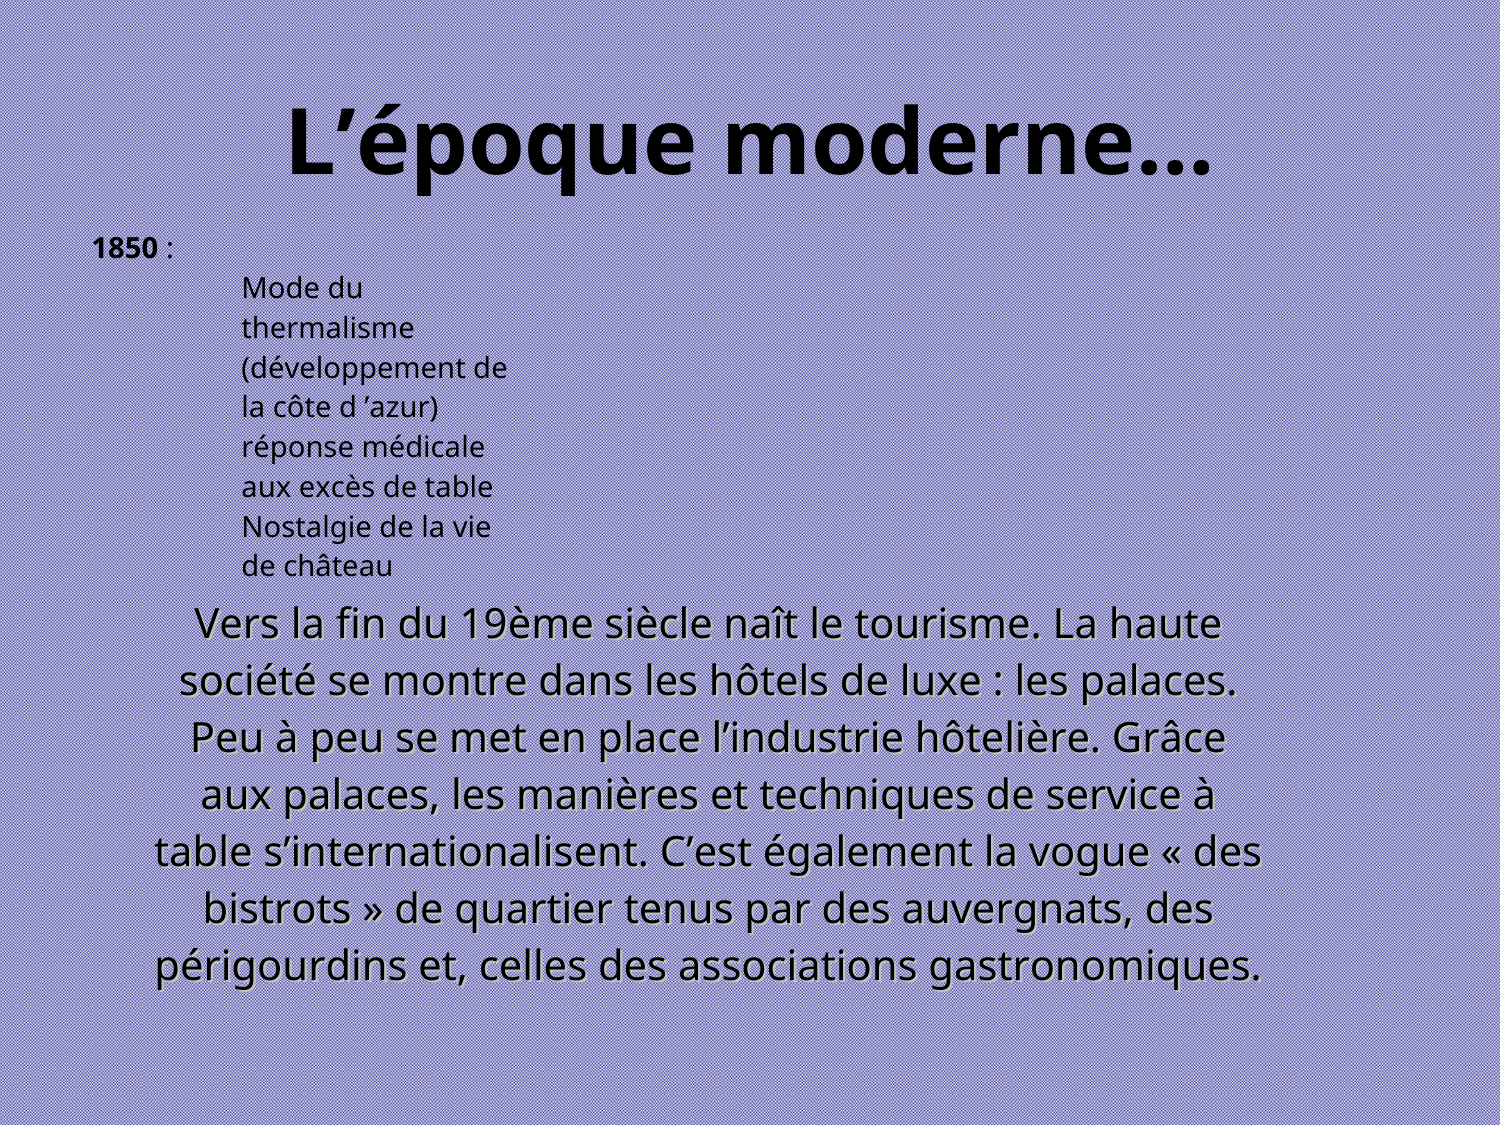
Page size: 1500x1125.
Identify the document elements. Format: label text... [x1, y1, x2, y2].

text_box 1850 : Mode du thermalisme (développement de la côte d ’azur) réponse médicale aux excès de table Nostalgie de la vie de château [76, 220, 547, 594]
text_box Vers la fin du 19ème siècle naît le tourisme. La haute société se montre dans les hôtels de luxe : les palaces. Peu à peu se met en place l’industrie hôtelière. Grâce aux palaces, les manières et techniques de service à table s’internationalisent. C’est également la vogue « des bistrots » de quartier tenus par des auvergnats, des périgourdins et, celles des associations gastronomiques. [135, 586, 1282, 1001]
title L’époque moderne… [75, 45, 1426, 233]
picture [0, 0, 1500, 1125]
